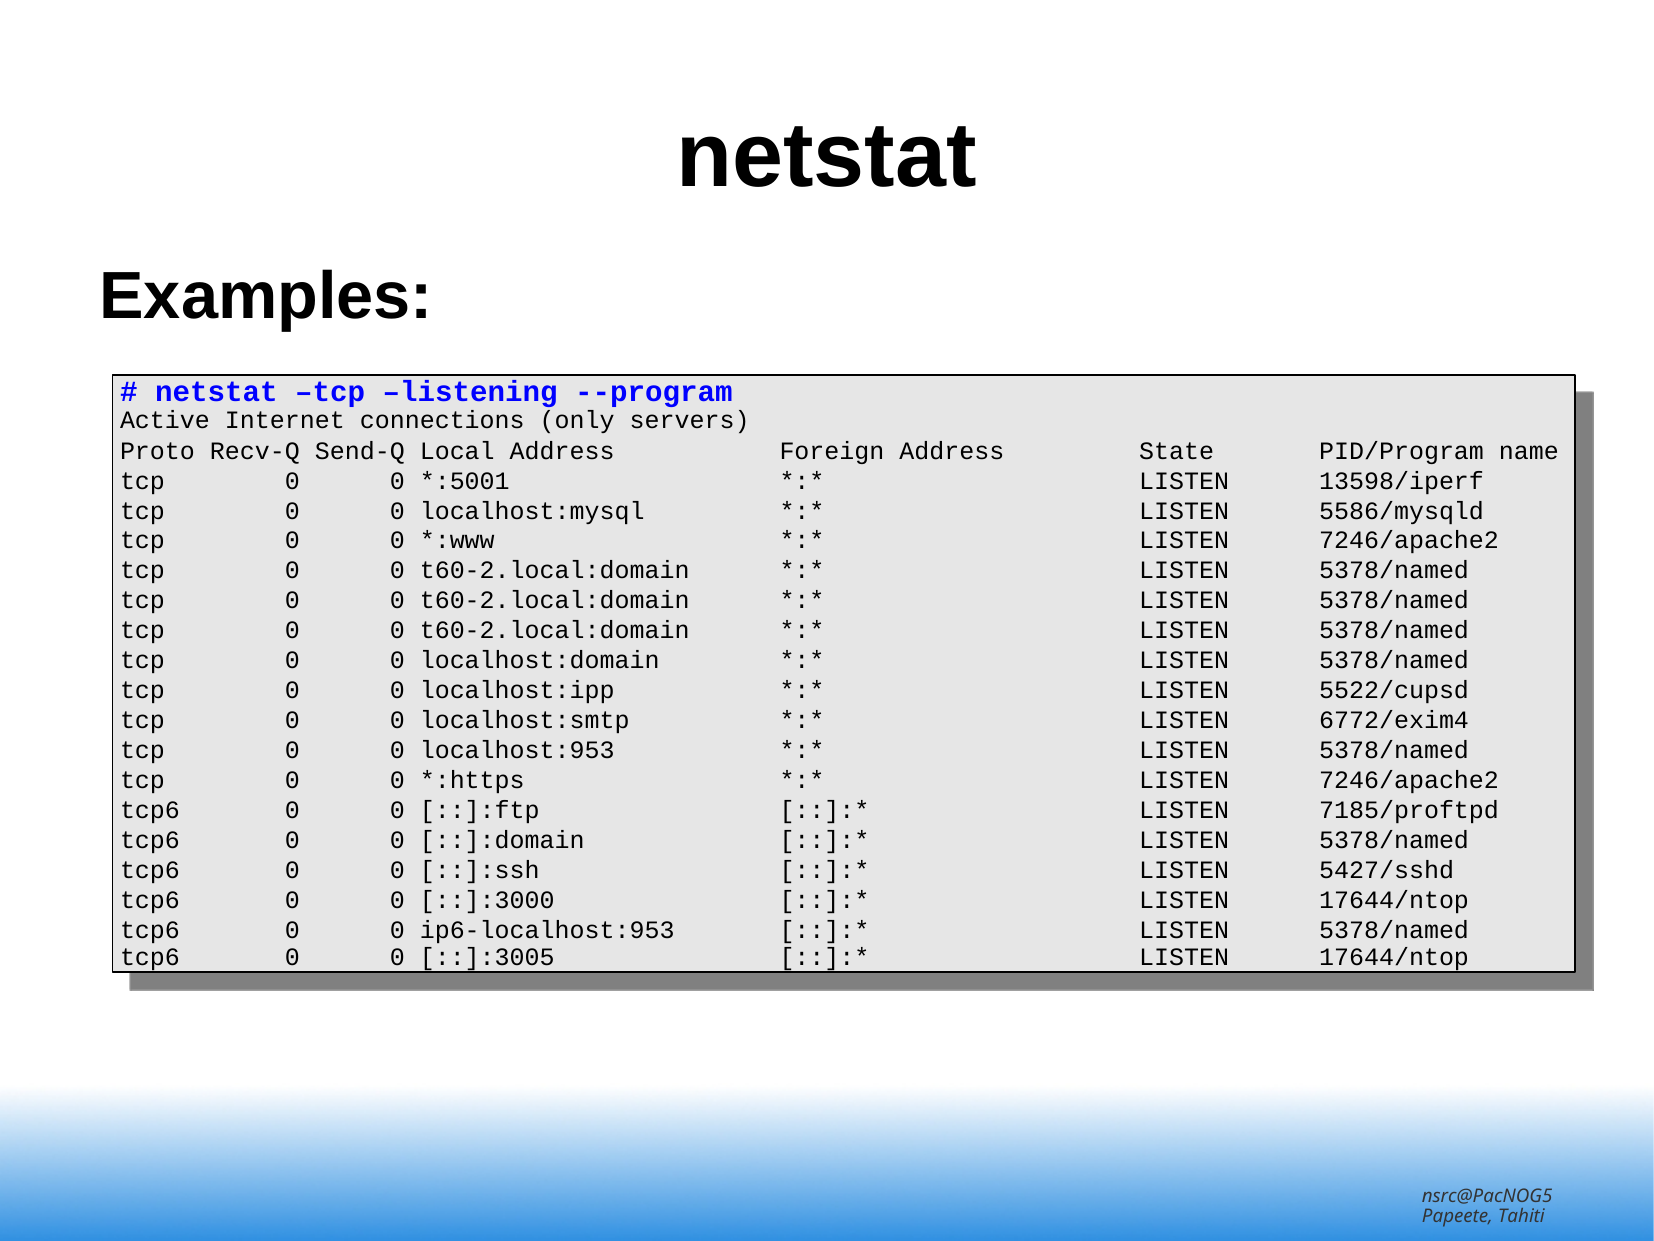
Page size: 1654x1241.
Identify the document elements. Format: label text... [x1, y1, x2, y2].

picture [0, 1083, 1654, 1241]
list Examples: [82, 254, 1571, 1074]
text_box # netstat –tcp –listening --program Active Internet connections (only servers)‏ Proto Recv-Q Send-Q Local Address Foreign Address State PID/Program name tcp 0 0 *:5001 *:* LISTEN 13598/iperf tcp 0 0 localhost:mysql *:* LISTEN 5586/mysqld tcp 0 0 *:www *:* LISTEN 7246/apache2 tcp 0 0 t60-2.local:domain *:* LISTEN 5378/named tcp 0 0 t60-2.local:domain *:* LISTEN 5378/named tcp 0 0 t60-2.local:domain *:* LISTEN 5378/named tcp 0 0 localhost:domain *:* LISTEN 5378/named tcp 0 0 localhost:ipp *:* LISTEN 5522/cupsd tcp 0 0 localhost:smtp *:* LISTEN 6772/exim4 tcp 0 0 localhost:953 *:* LISTEN 5378/named tcp 0 0 *:https *:* LISTEN 7246/apache2 tcp6 0 0 [::]:ftp [::]:* LISTEN 7185/proftpd tcp6 0 0 [::]:domain [::]:* LISTEN 5378/named tcp6 0 0 [::]:ssh [::]:* LISTEN 5427/sshd tcp6 0 0 [::]:3000 [::]:* LISTEN 17644/ntop tcp6 0 0 ip6-localhost:953 [::]:* LISTEN 5378/named tcp6 0 0 [::]:3005 [::]:* LISTEN 17644/ntop [112, 375, 1575, 972]
title netstat [82, 49, 1571, 254]
